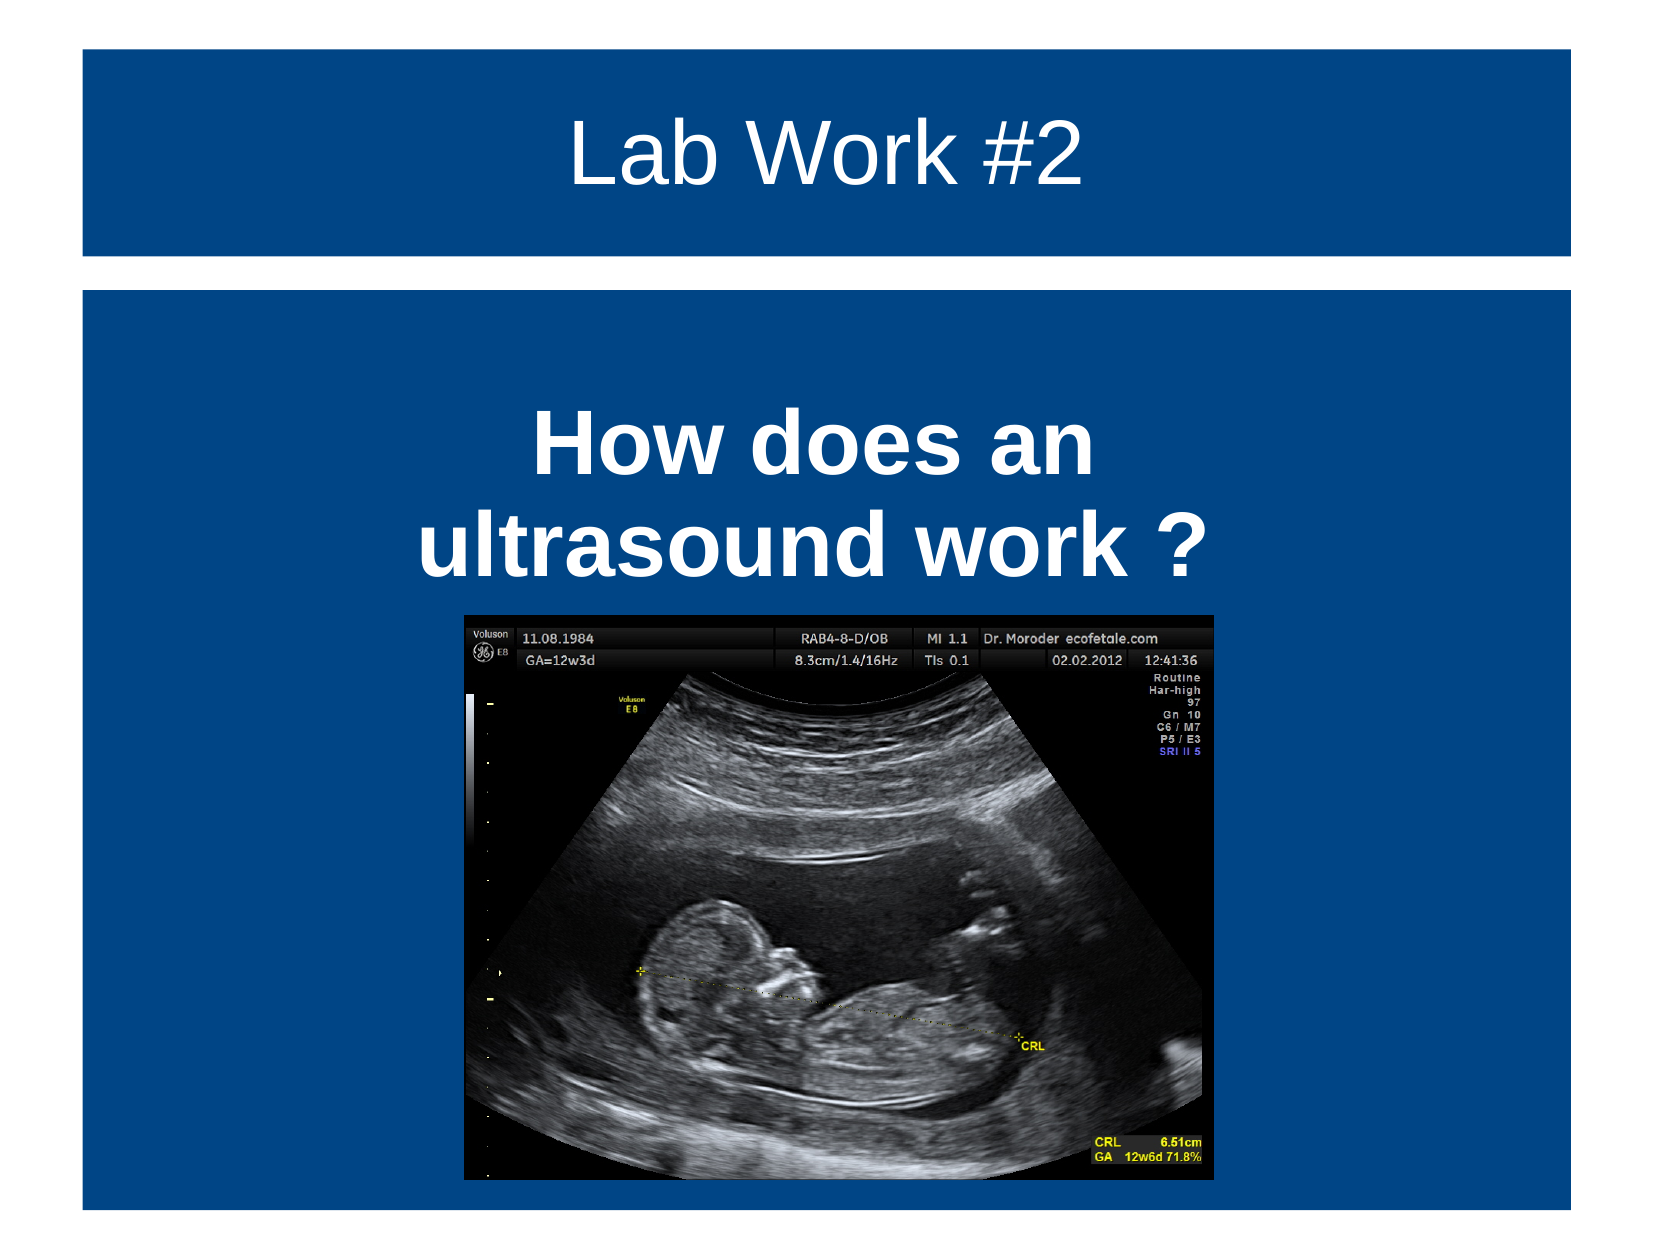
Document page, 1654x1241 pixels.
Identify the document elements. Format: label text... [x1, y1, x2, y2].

title Lab Work #2 [82, 49, 1571, 257]
picture [464, 615, 1214, 1180]
subtitle How does an ultrasound work ? [82, 290, 1571, 1211]
